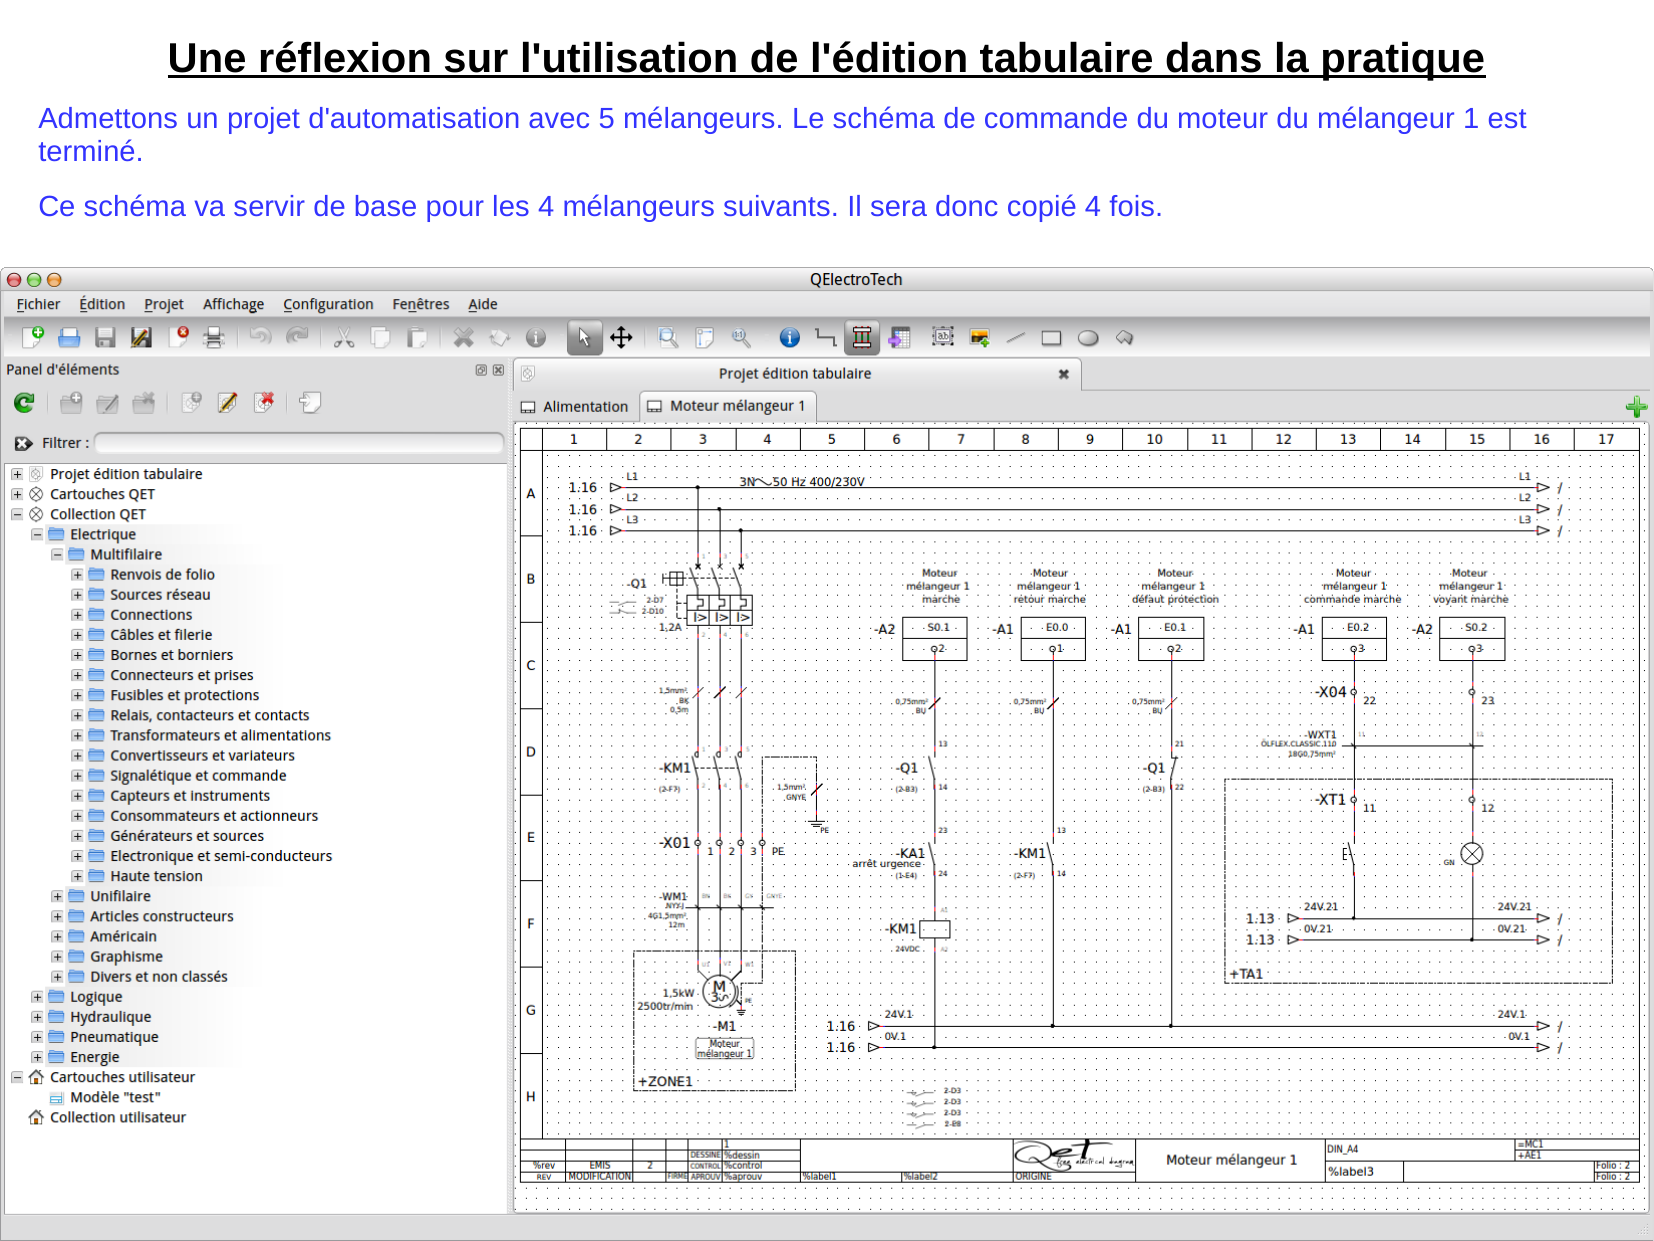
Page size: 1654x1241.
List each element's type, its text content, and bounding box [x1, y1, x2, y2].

text_box Admettons un projet d'automatisation avec 5 mélangeurs. Le schéma de commande du moteur du mélangeur 1 est terminé. [23, 94, 1607, 175]
picture [0, 267, 1654, 1241]
text_box Une réflexion sur l'utilisation de l'édition tabulaire dans la pratique [135, 27, 1518, 90]
text_box Ce schéma va servir de base pour les 4 mélangeurs suivants. Il sera donc copié 4 fois. [23, 183, 1607, 243]
